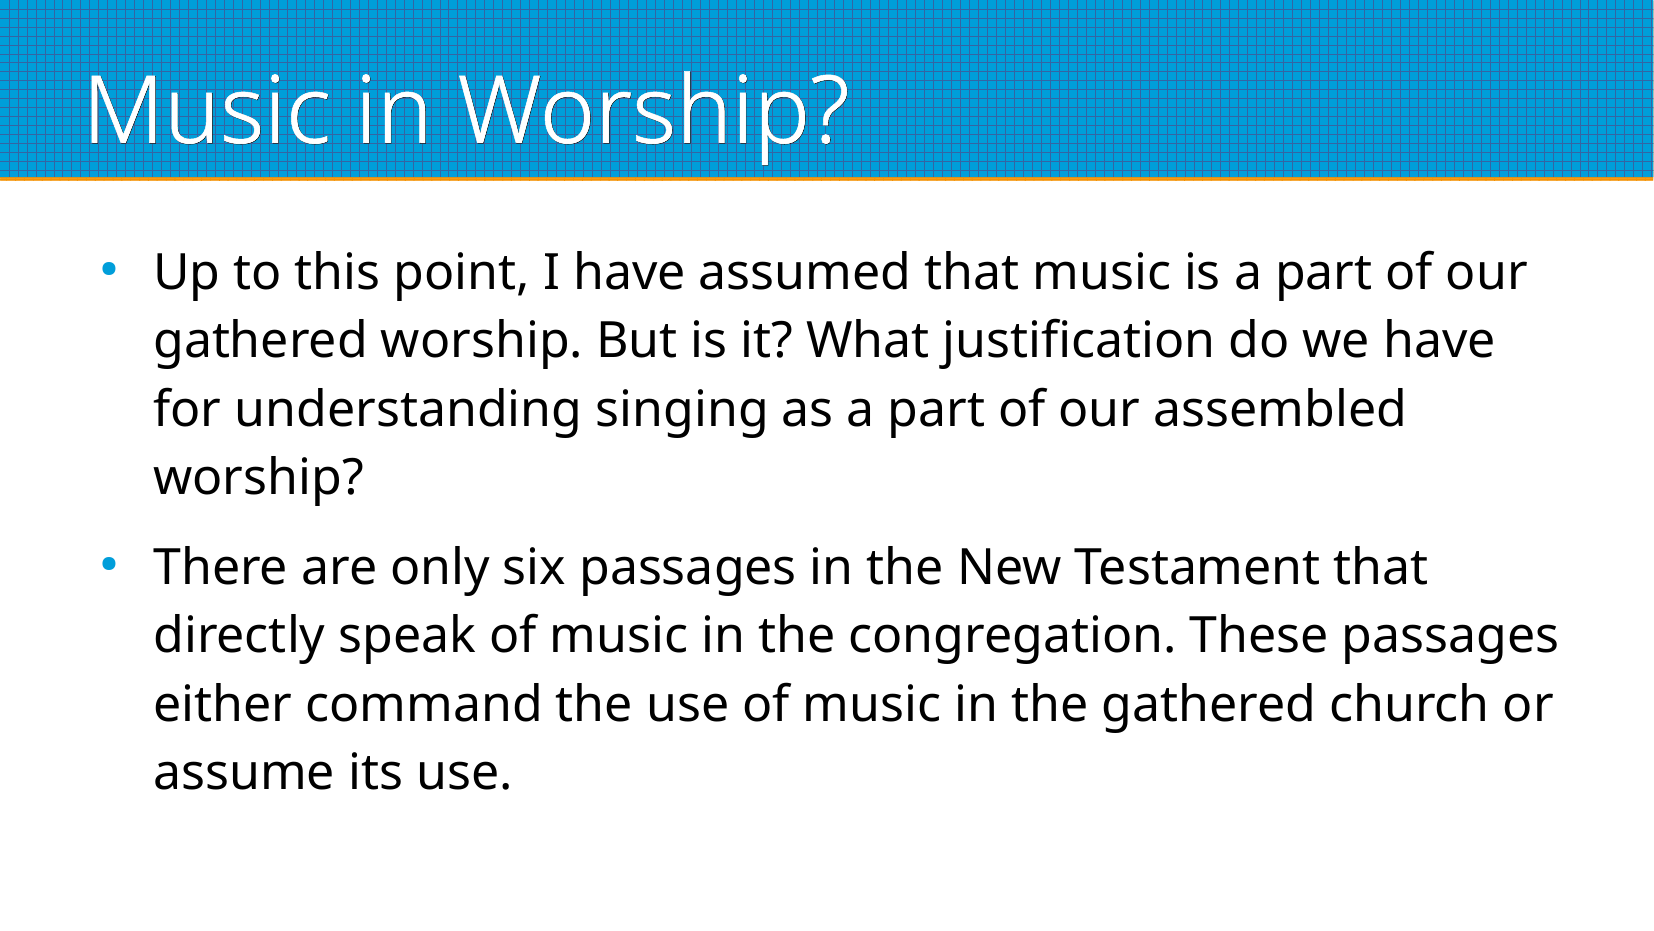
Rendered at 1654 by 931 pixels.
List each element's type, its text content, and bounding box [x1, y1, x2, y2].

title Music in Worship? [82, 14, 1571, 171]
list Up to this point, I have assumed that music is a part of our gathered worship. But is it? What justification do we have for understanding singing as a part of our assembled worship? There are only six passages in the New Testament that directly speak of music in the congregation. These passages either command the use of music in the gathered church or assume its use. [82, 236, 1563, 901]
